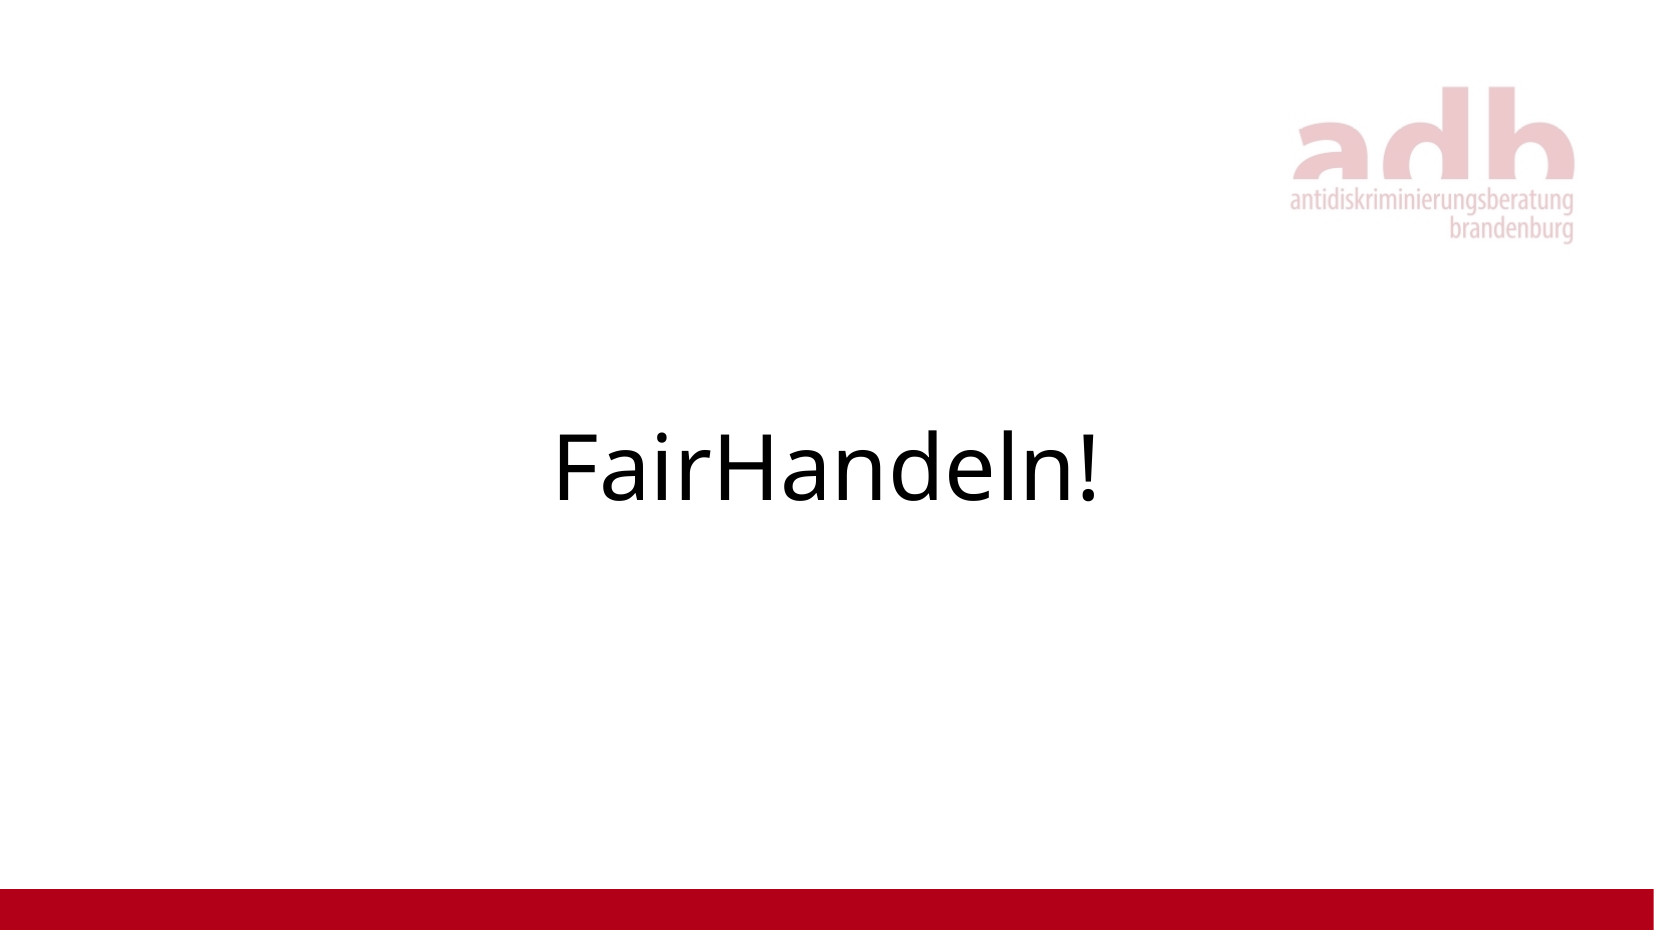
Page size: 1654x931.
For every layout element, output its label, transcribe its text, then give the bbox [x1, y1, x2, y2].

title FairHandeln! [82, 387, 1571, 543]
